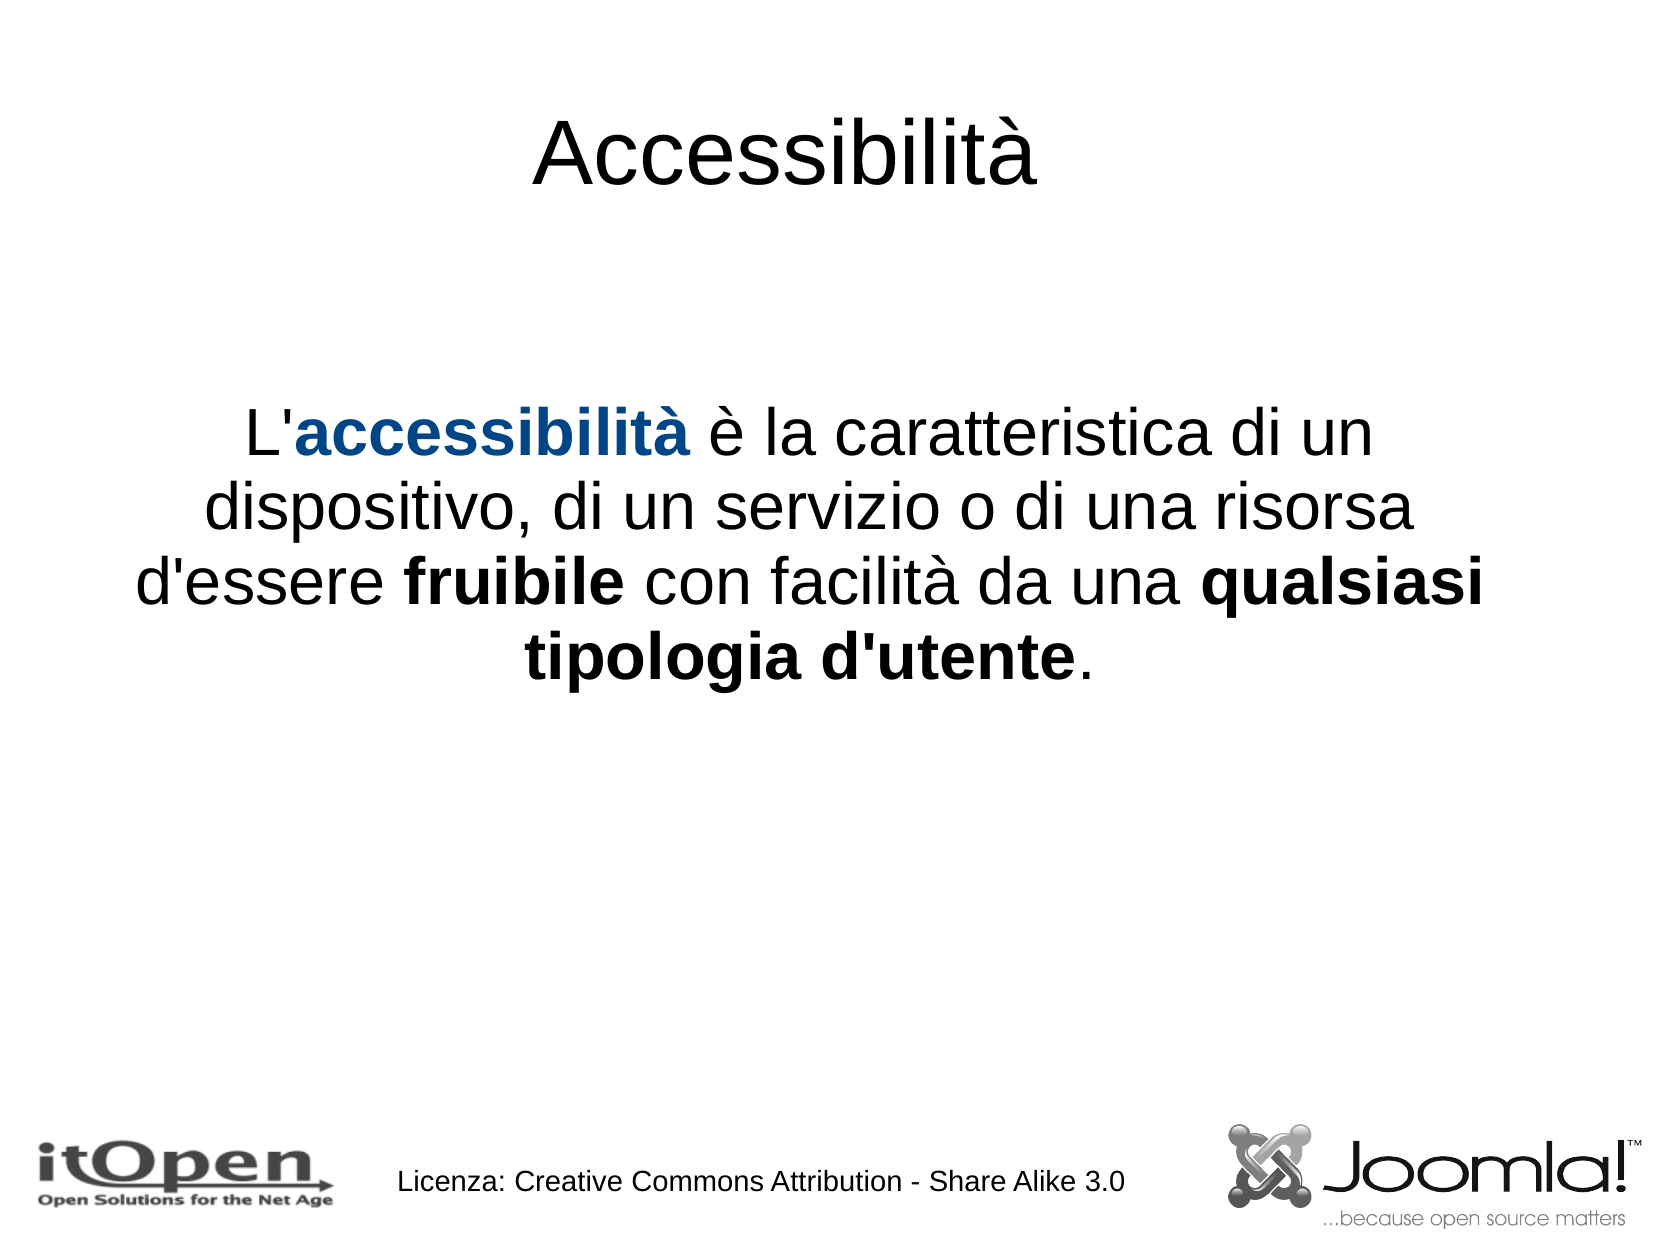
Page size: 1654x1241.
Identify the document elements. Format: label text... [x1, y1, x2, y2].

title Accessibilità [41, 49, 1530, 257]
list L'accessibilità è la caratteristica di un dispositivo, di un servizio o di una risorsa d'essere fruibile con facilità da una qualsiasi tipologia d'utente. [82, 290, 1538, 1099]
